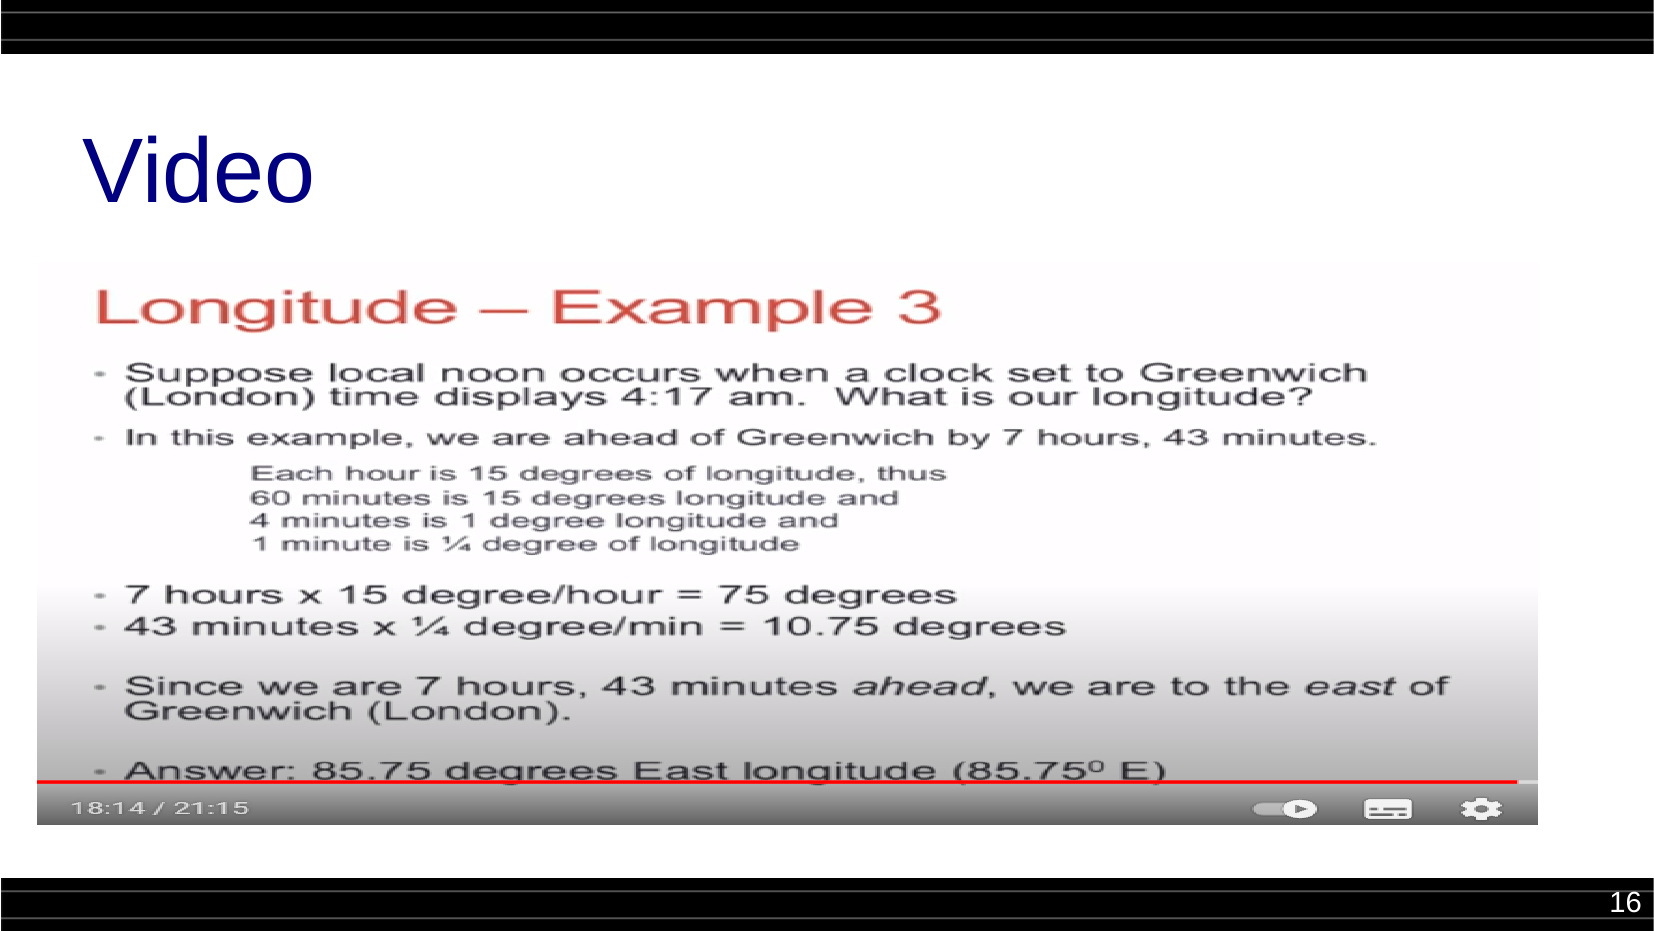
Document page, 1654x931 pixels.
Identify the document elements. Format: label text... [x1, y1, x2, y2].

picture [1, 0, 1654, 54]
picture [1, 878, 1654, 931]
picture [37, 262, 1538, 826]
title Video [82, 92, 1571, 249]
